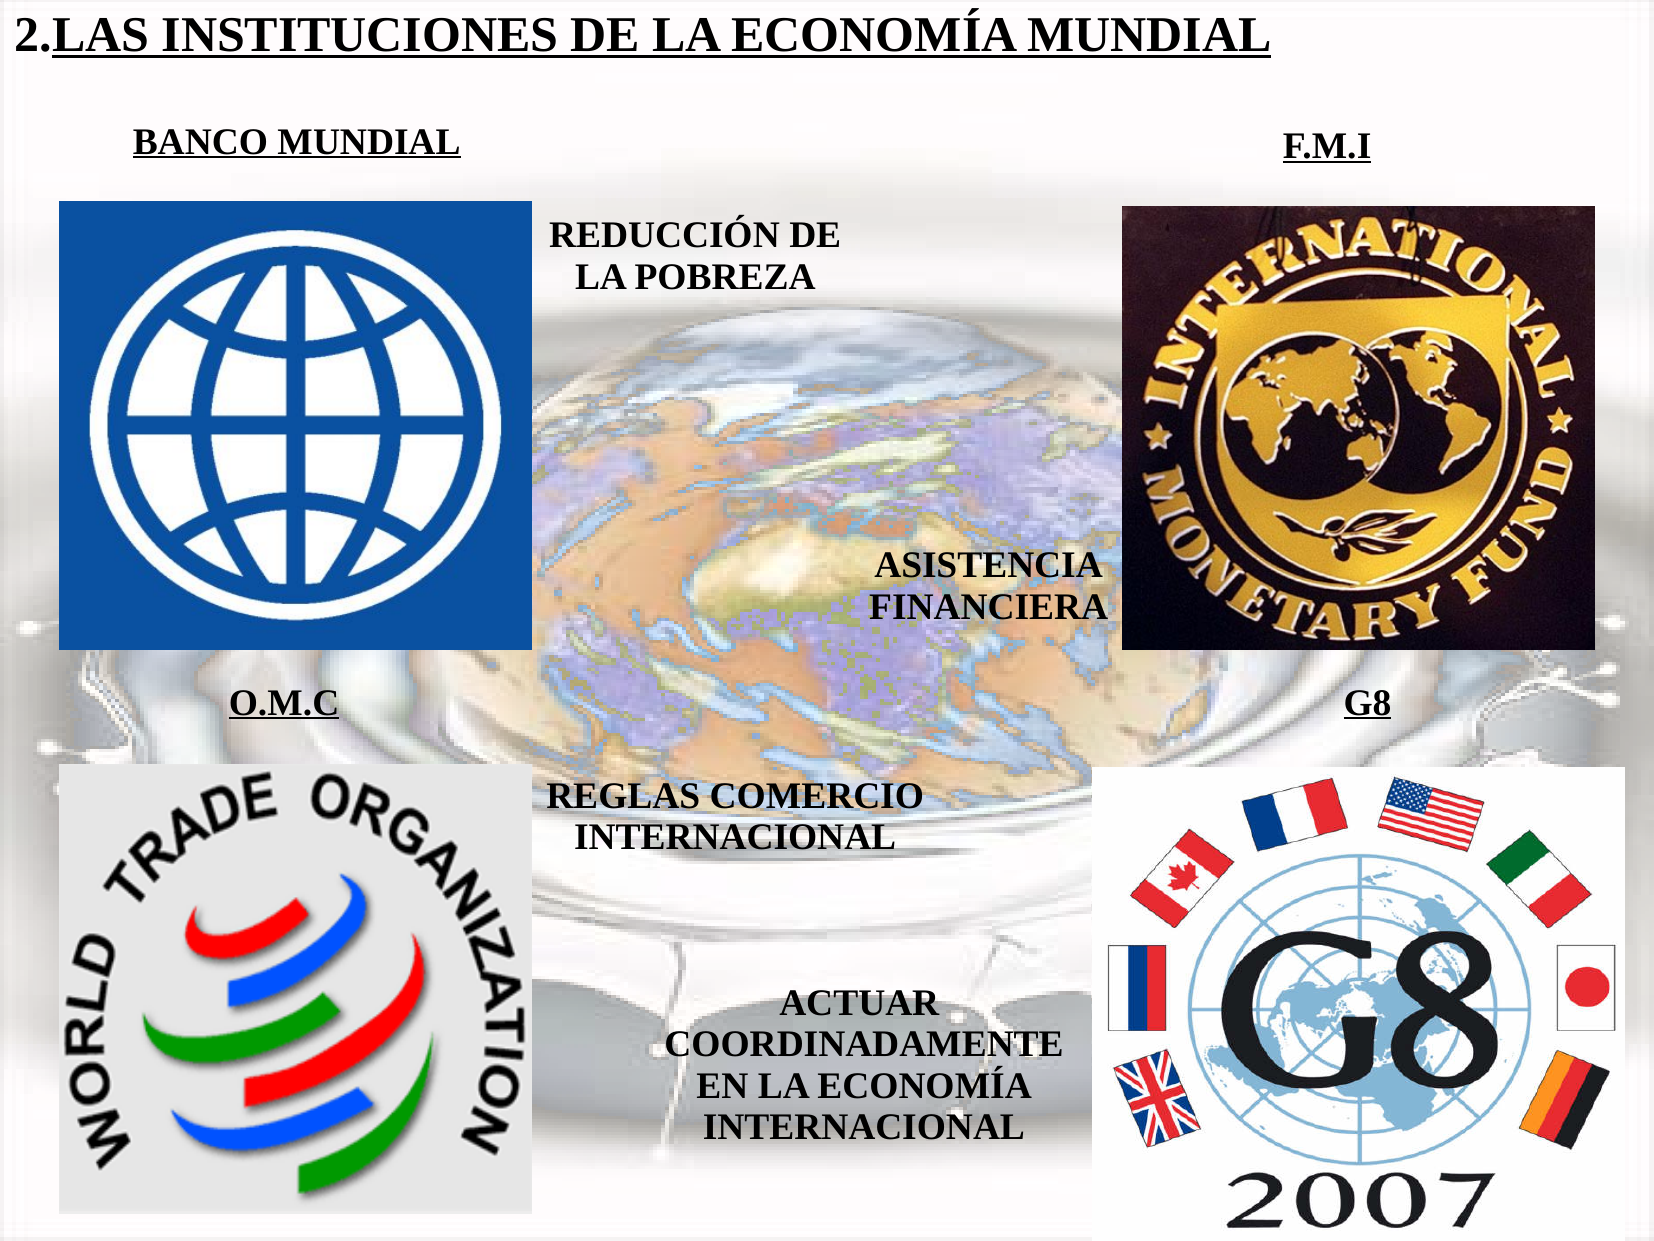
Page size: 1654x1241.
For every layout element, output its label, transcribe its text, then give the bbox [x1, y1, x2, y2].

text_box ASISTENCIA FINANCIERA [854, 536, 1122, 637]
text_box REGLAS COMERCIO INTERNACIONAL [532, 767, 940, 868]
text_box REDUCCIÓN DE LA POBREZA [534, 206, 857, 307]
text_box ACTUAR COORDINADAMENTE EN LA ECONOMÍA INTERNACIONAL [649, 974, 1079, 1160]
text_box G8 [1328, 674, 1407, 732]
text_box BANCO MUNDIAL [118, 113, 476, 171]
picture [0, 0, 1654, 1241]
text_box 2.LAS INSTITUCIONES DE LA ECONOMÍA MUNDIAL [0, 0, 1287, 72]
text_box F.M.I [1268, 118, 1387, 176]
text_box O.M.C [213, 674, 355, 732]
